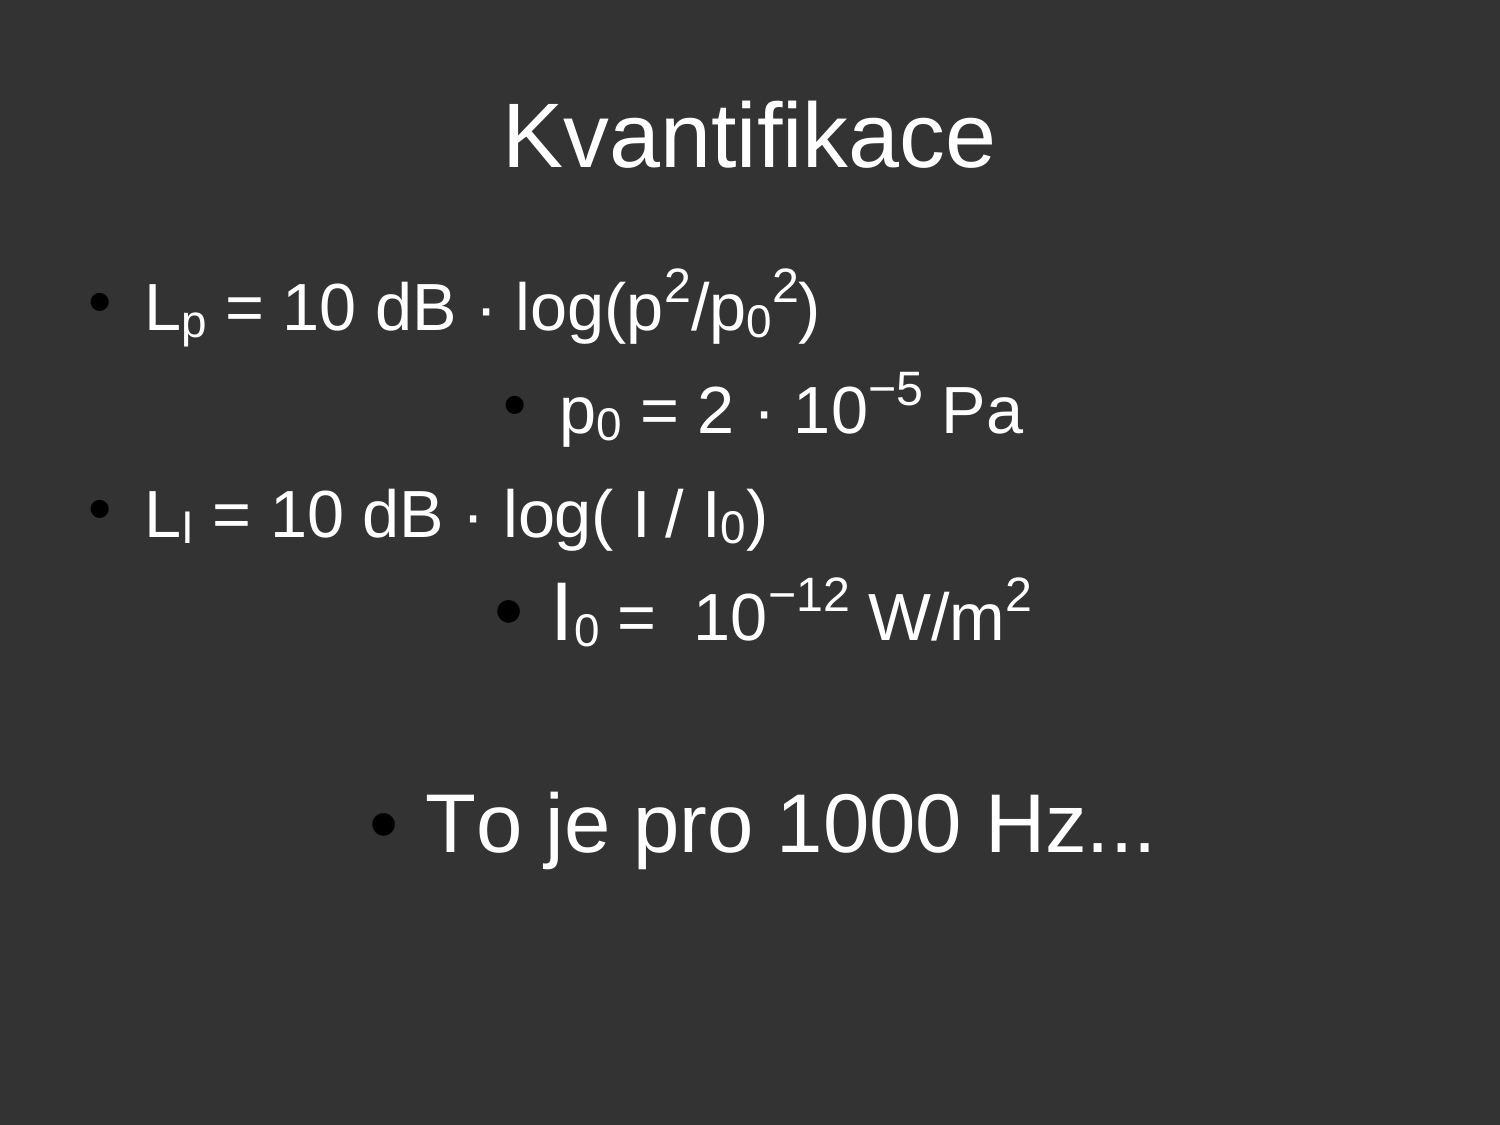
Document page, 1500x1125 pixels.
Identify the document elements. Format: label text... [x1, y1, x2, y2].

list Lp = 10 dB · log(p2/p02) p0 = 2 · 10−5 Pa LI = 10 dB · log( I / I0) I0 = 10−12 W/m2 To je pro 1000 Hz... [88, 261, 1439, 1093]
title Kvantifikace [75, 21, 1425, 257]
